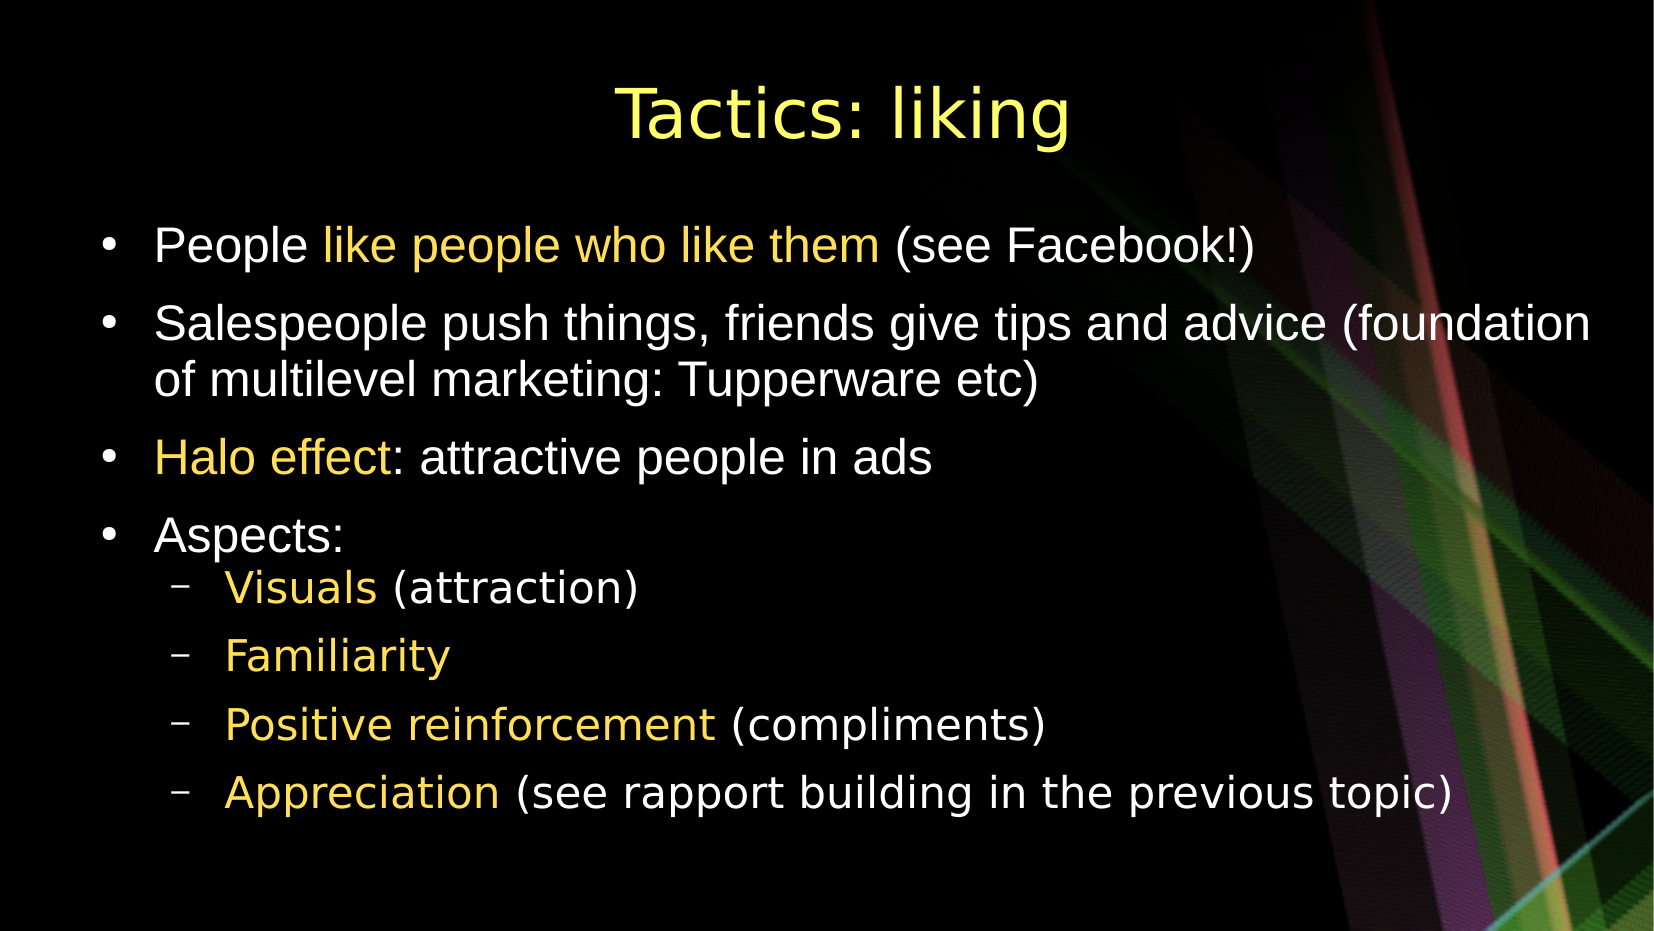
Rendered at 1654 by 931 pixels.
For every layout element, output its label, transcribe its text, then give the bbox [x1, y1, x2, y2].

list People like people who like them (see Facebook!) Salespeople push things, friends give tips and advice (foundation of multilevel marketing: Tupperware etc) Halo effect: attractive people in ads Aspects: Visuals (attraction) Familiarity Positive reinforcement (compliments) Appreciation (see rapport building in the previous topic) [82, 217, 1607, 898]
title Tactics: liking [82, 37, 1607, 193]
picture [0, 0, 1654, 931]
